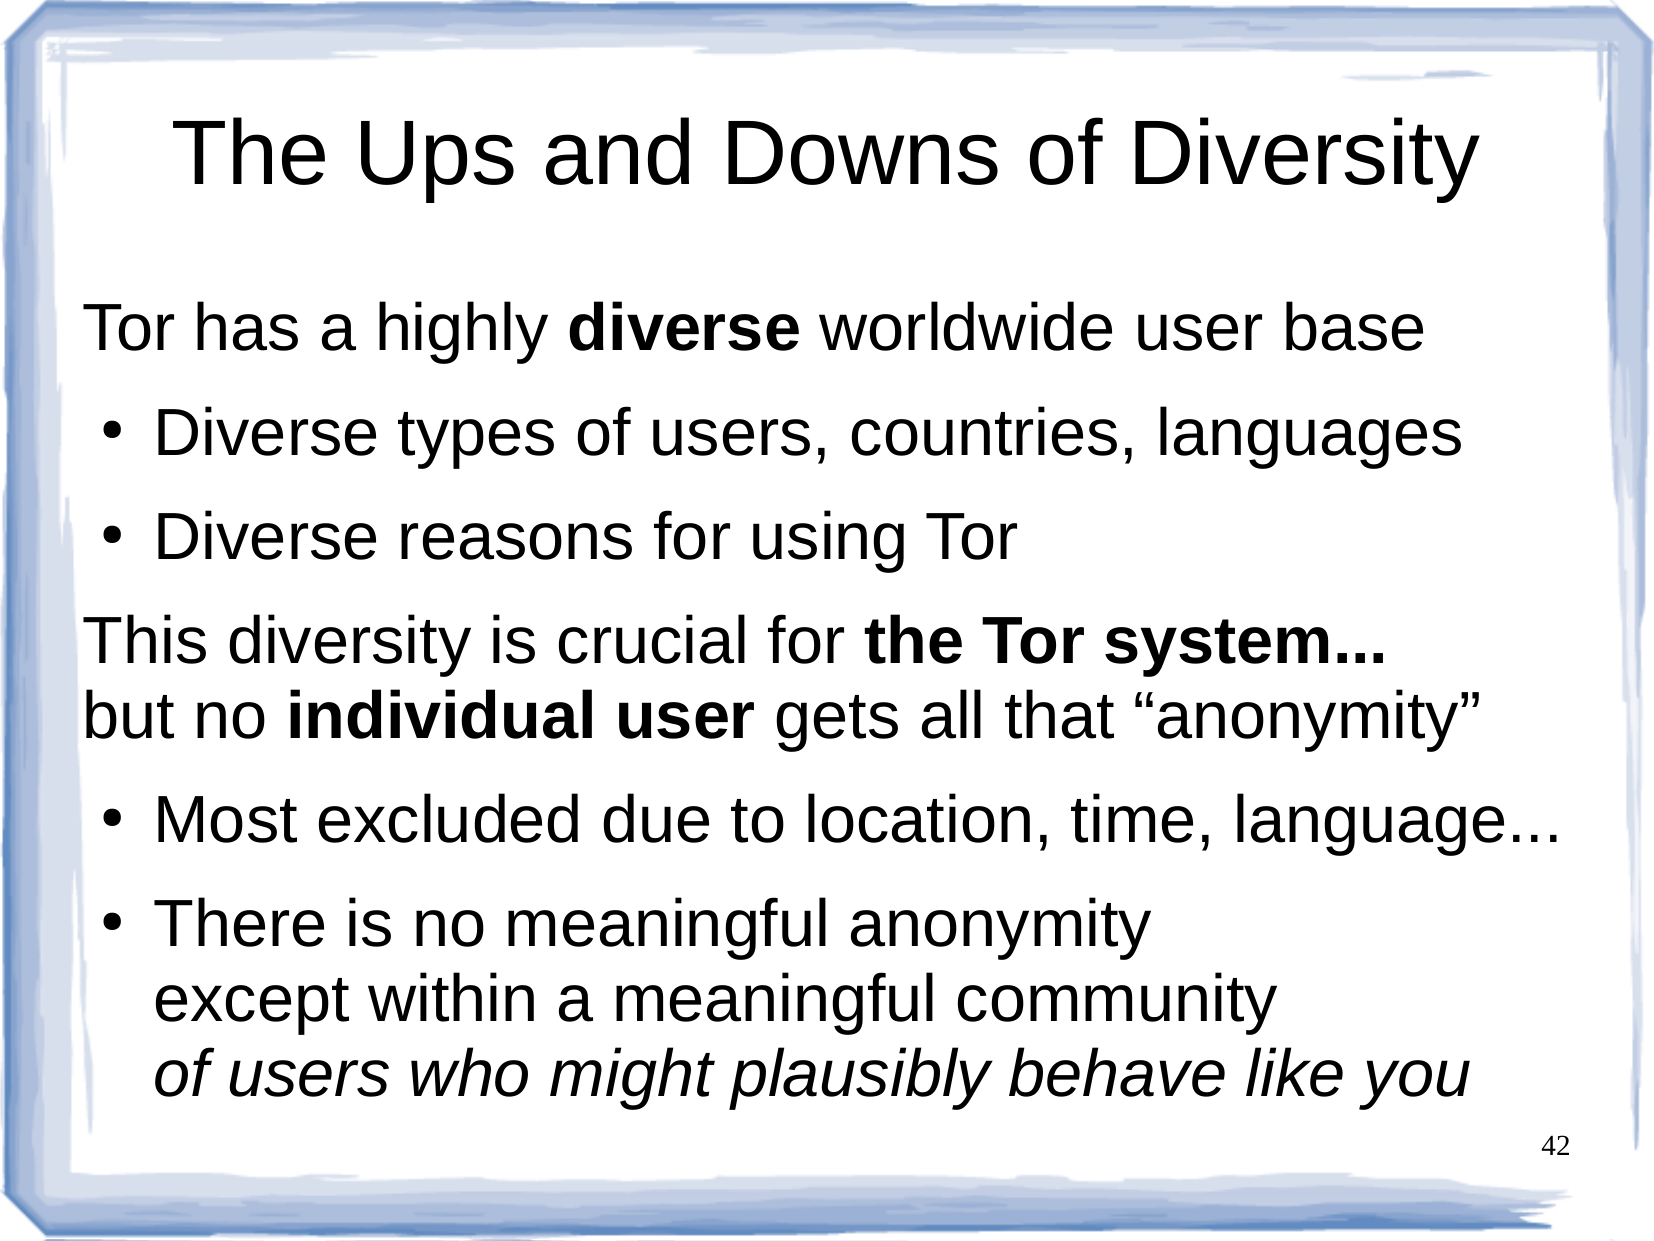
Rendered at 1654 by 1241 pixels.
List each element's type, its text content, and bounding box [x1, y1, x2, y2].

picture [0, 0, 1654, 1241]
list Tor has a highly diverse worldwide user base Diverse types of users, countries, languages Diverse reasons for using Tor This diversity is crucial for the Tor system... but no individual user gets all that “anonymity” Most excluded due to location, time, language... There is no meaningful anonymity except within a meaningful community of users who might plausibly behave like you [82, 290, 1571, 1109]
title The Ups and Downs of Diversity [82, 49, 1571, 257]
